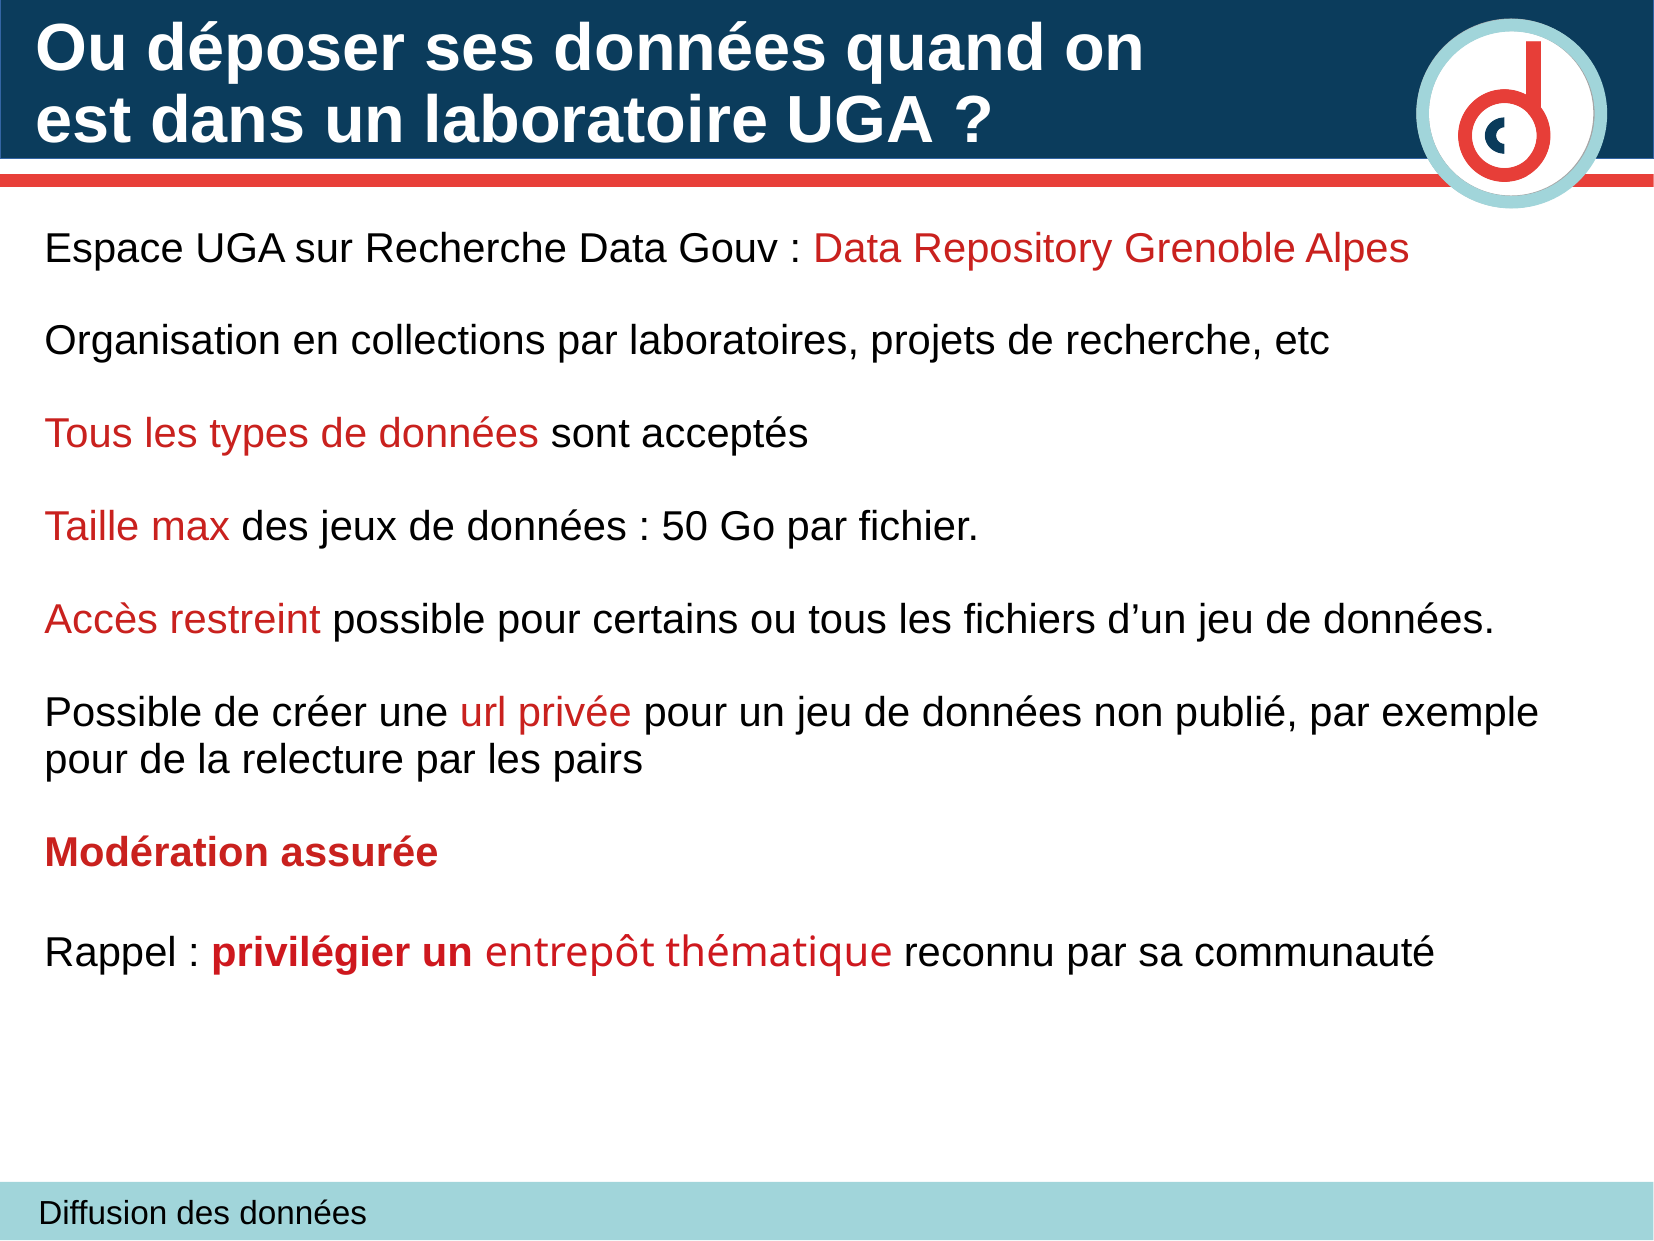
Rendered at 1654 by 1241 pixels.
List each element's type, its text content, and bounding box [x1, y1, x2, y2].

title Ou déposer ses données quand on est dans un laboratoire UGA ? [35, 11, 1211, 159]
text_box Espace UGA sur Recherche Data Gouv : Data Repository Grenoble Alpes Organisation en collections par laboratoires, projets de recherche, etc Tous les types de données sont acceptés Taille max des jeux de données : 50 Go par fichier. Accès restreint possible pour certains ou tous les fichiers d’un jeu de données. Possible de créer une url privée pour un jeu de données non publié, par exemple pour de la relecture par les pairs Modération assurée Rappel : privilégier un entrepôt thématique reconnu par sa communauté [29, 216, 1626, 1129]
text_box Diffusion des données [23, 1187, 621, 1241]
